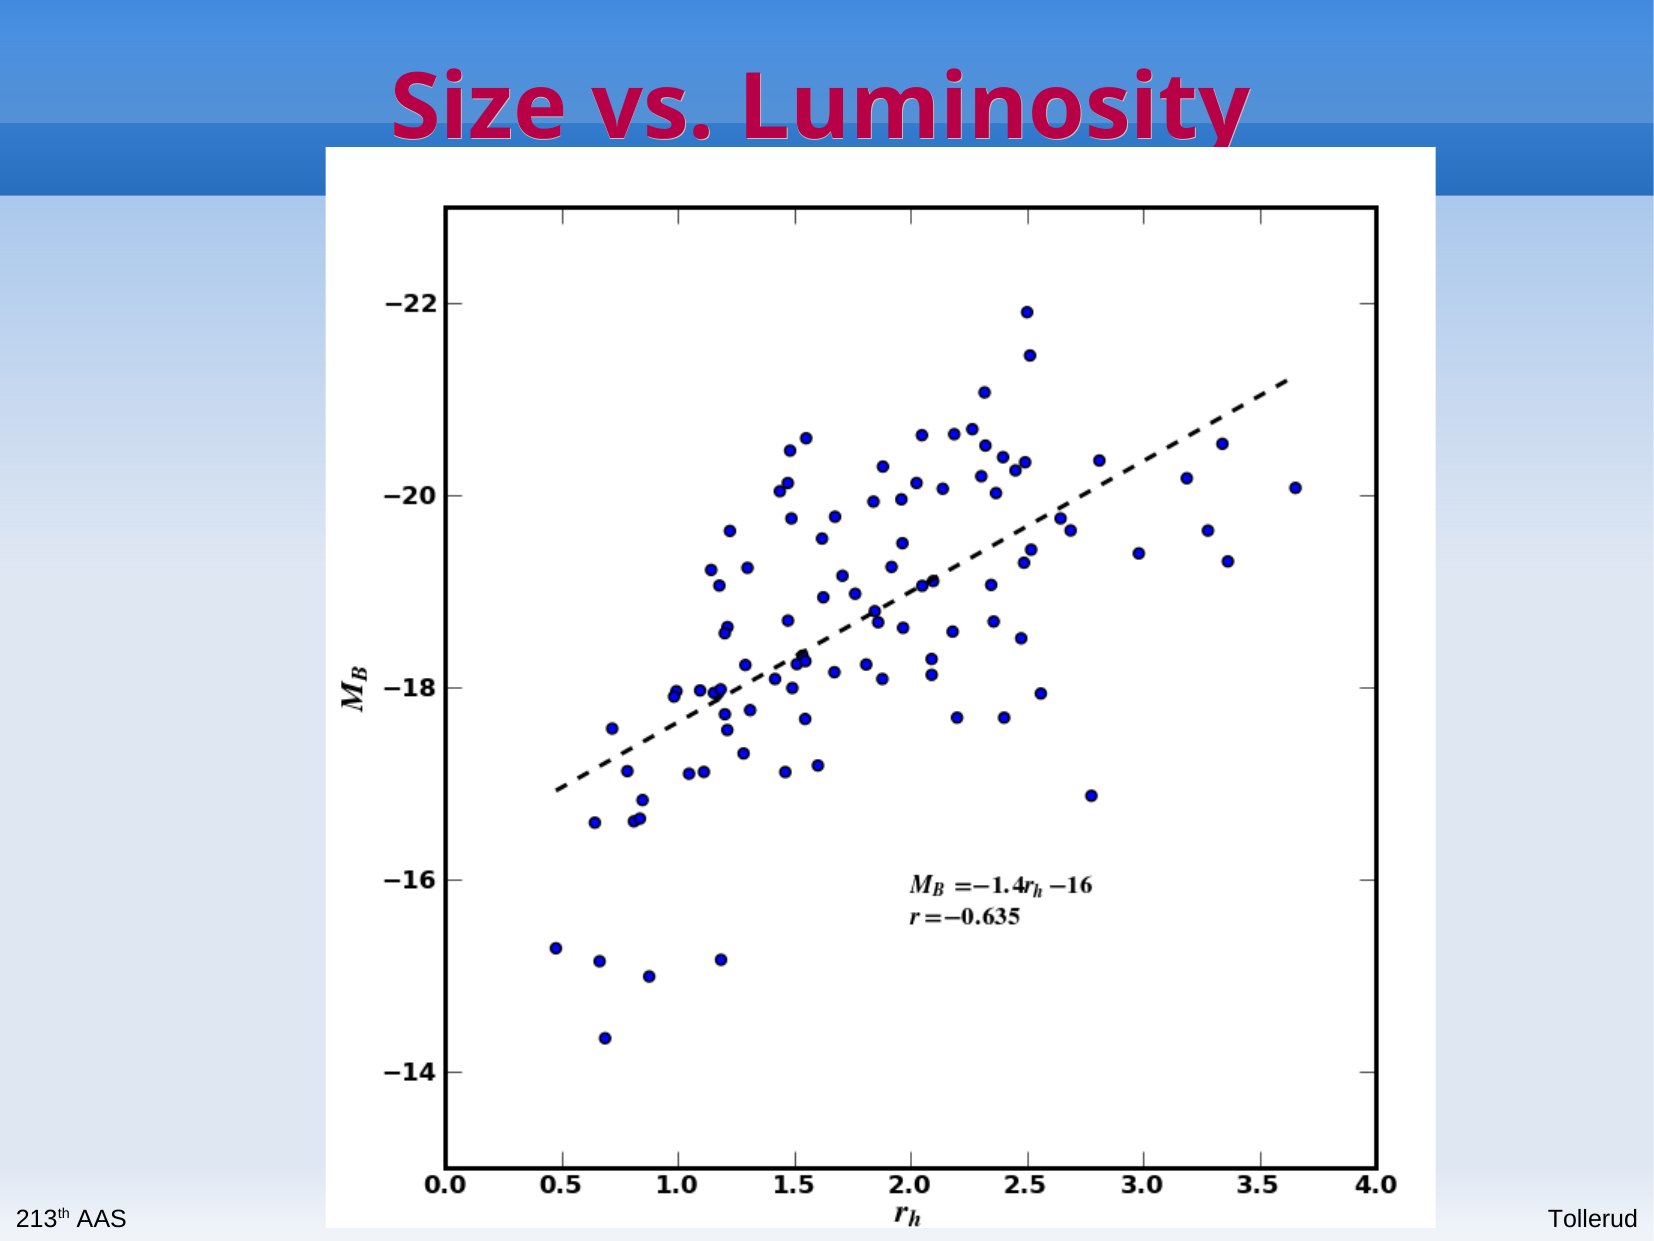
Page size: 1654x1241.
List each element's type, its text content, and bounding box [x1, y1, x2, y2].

picture [0, 0, 1654, 1241]
title Size vs. Luminosity [76, 0, 1565, 208]
